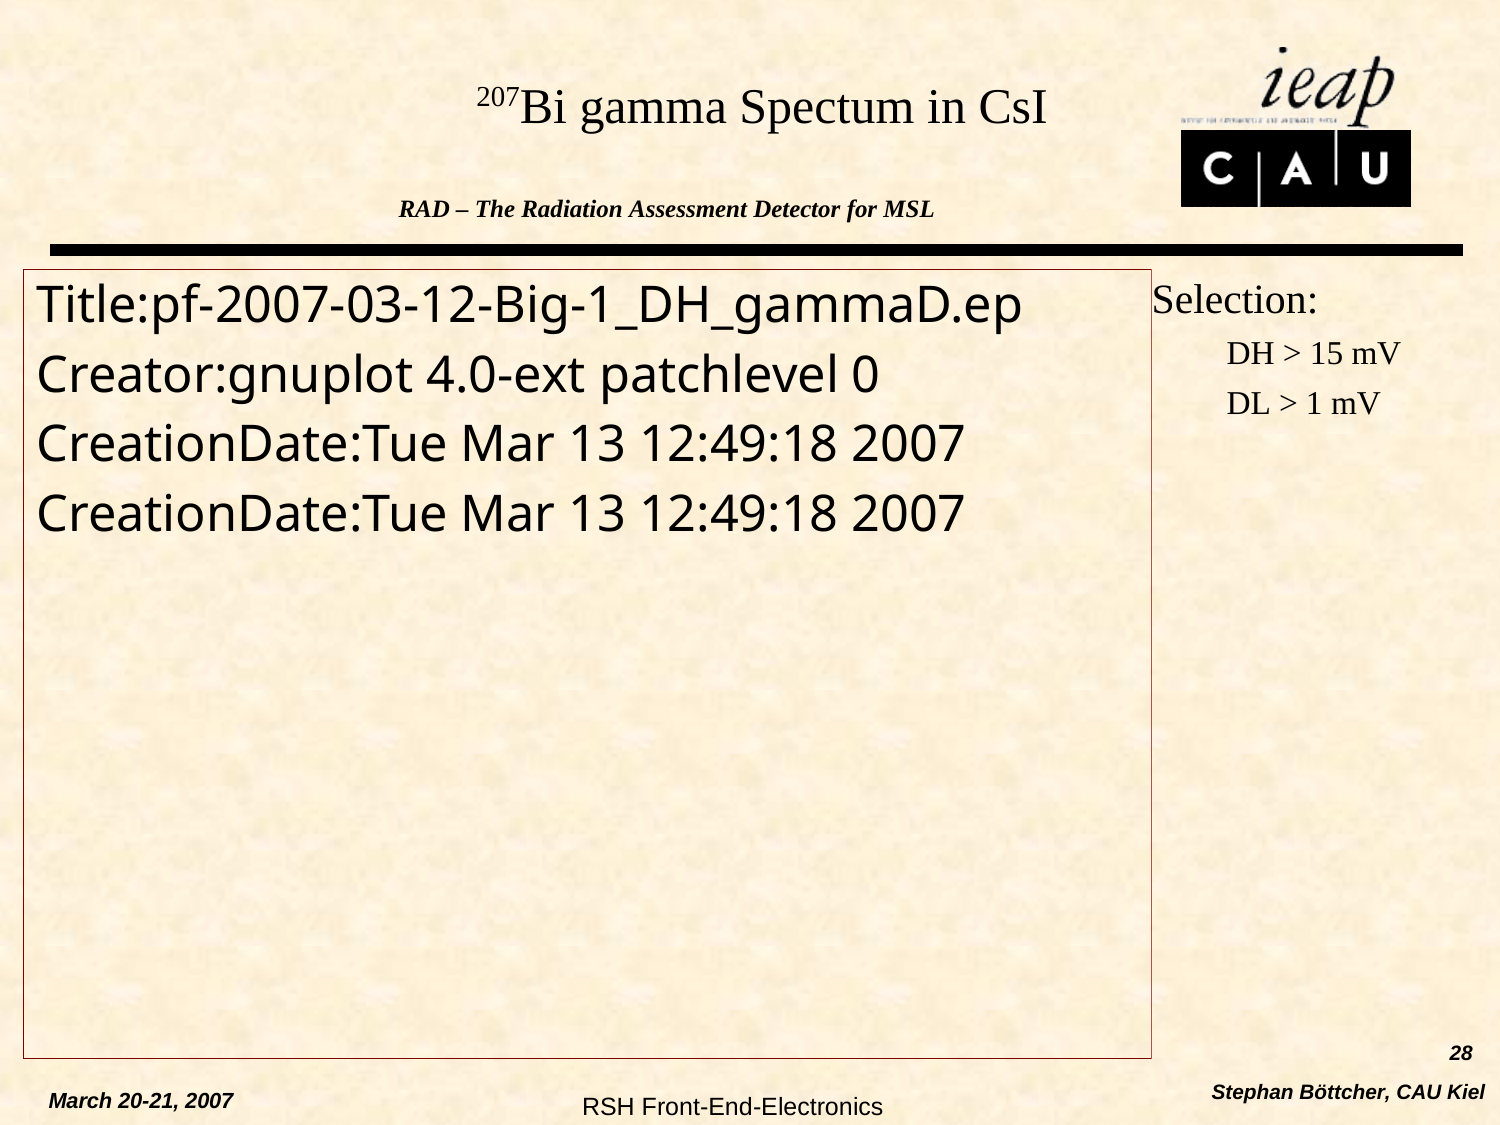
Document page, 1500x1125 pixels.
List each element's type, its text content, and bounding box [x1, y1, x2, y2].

title 207Bi gamma Spectum in CsI [299, 15, 1225, 197]
list Selection: DH > 15 mV DL > 1 mV [1151, 276, 1500, 709]
picture [0, 0, 1500, 1125]
